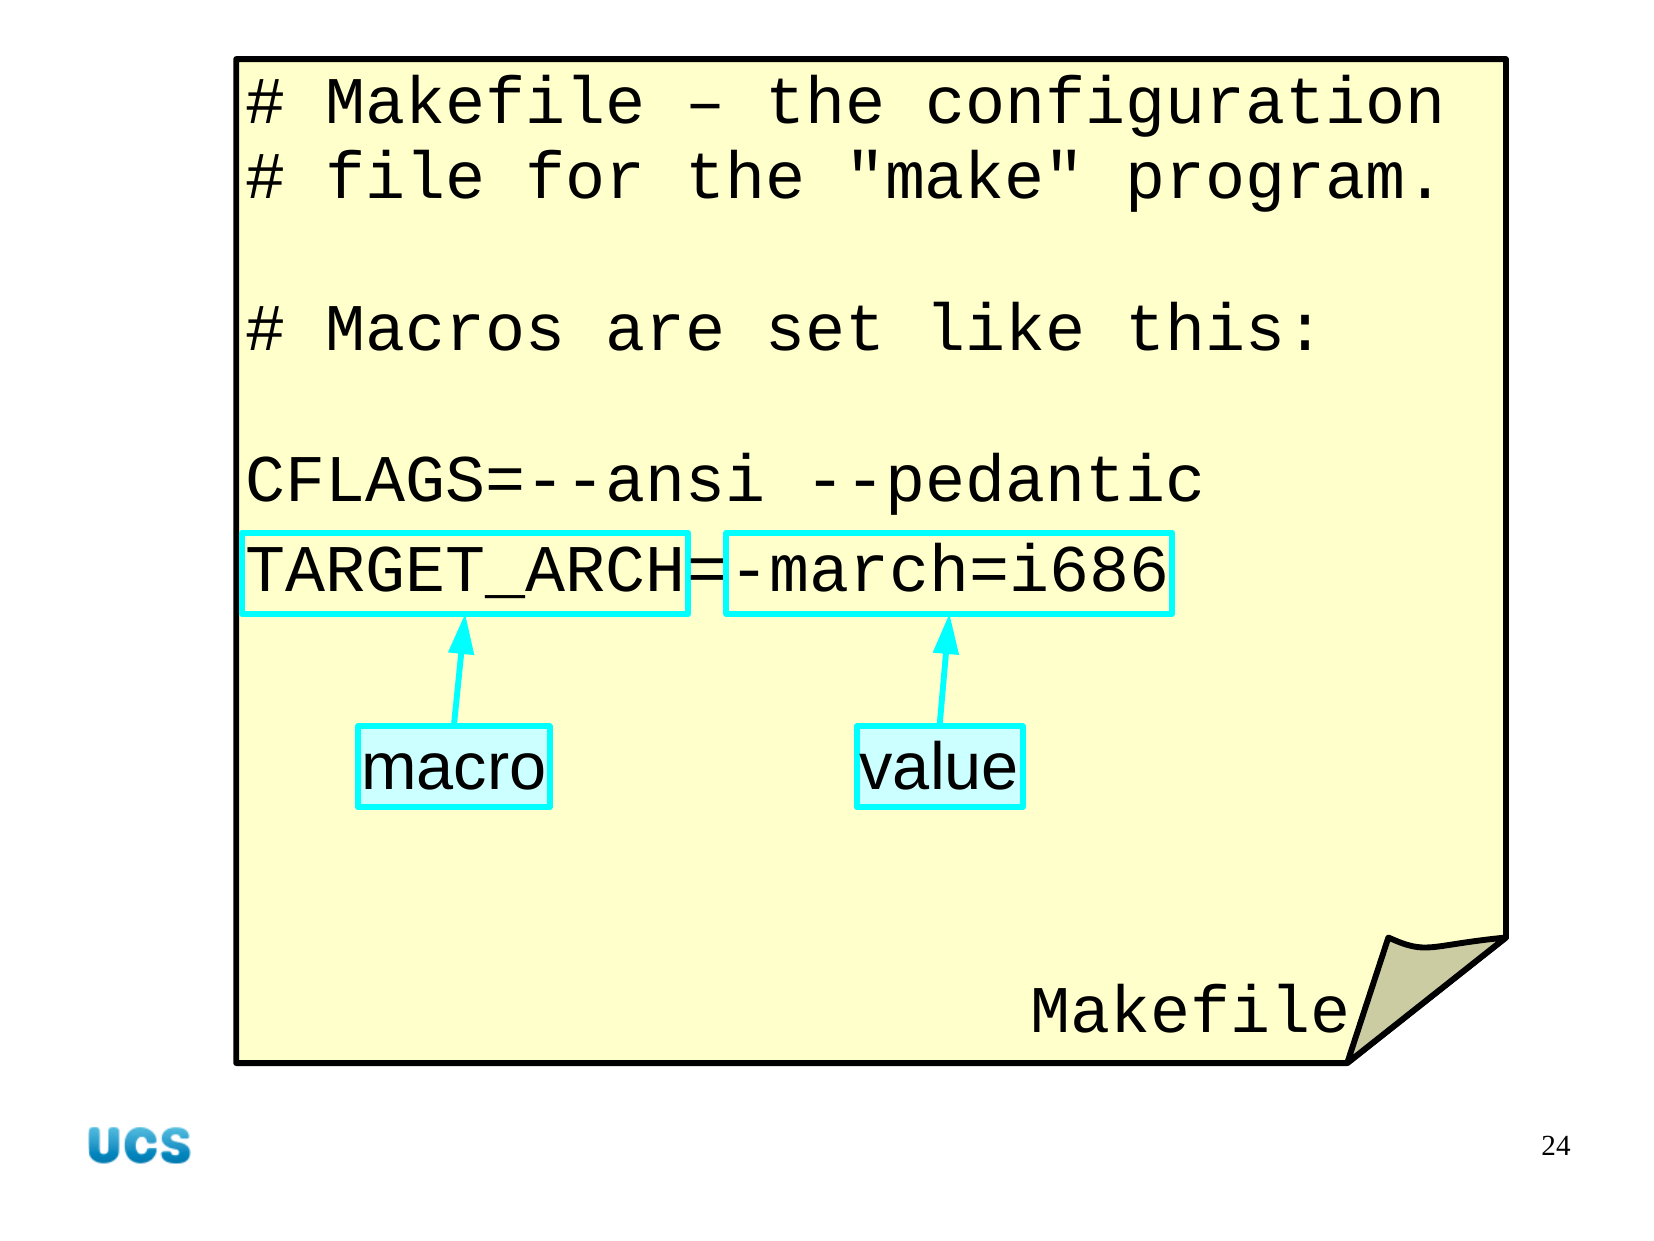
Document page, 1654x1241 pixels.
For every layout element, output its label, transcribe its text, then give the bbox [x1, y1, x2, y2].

text_box Makefile [1027, 974, 1354, 1056]
text_box value [856, 726, 1023, 808]
text_box TARGET_ARCH [242, 532, 685, 615]
text_box -march=i686 [726, 532, 1173, 615]
text_box macro [357, 726, 550, 808]
picture [88, 1126, 191, 1165]
text_box = [685, 532, 723, 615]
text_box # Makefile – the configuration # file for the "make" program. # Macros are set like this: CFLAGS=--ansi --pedantic [236, 59, 1506, 1064]
